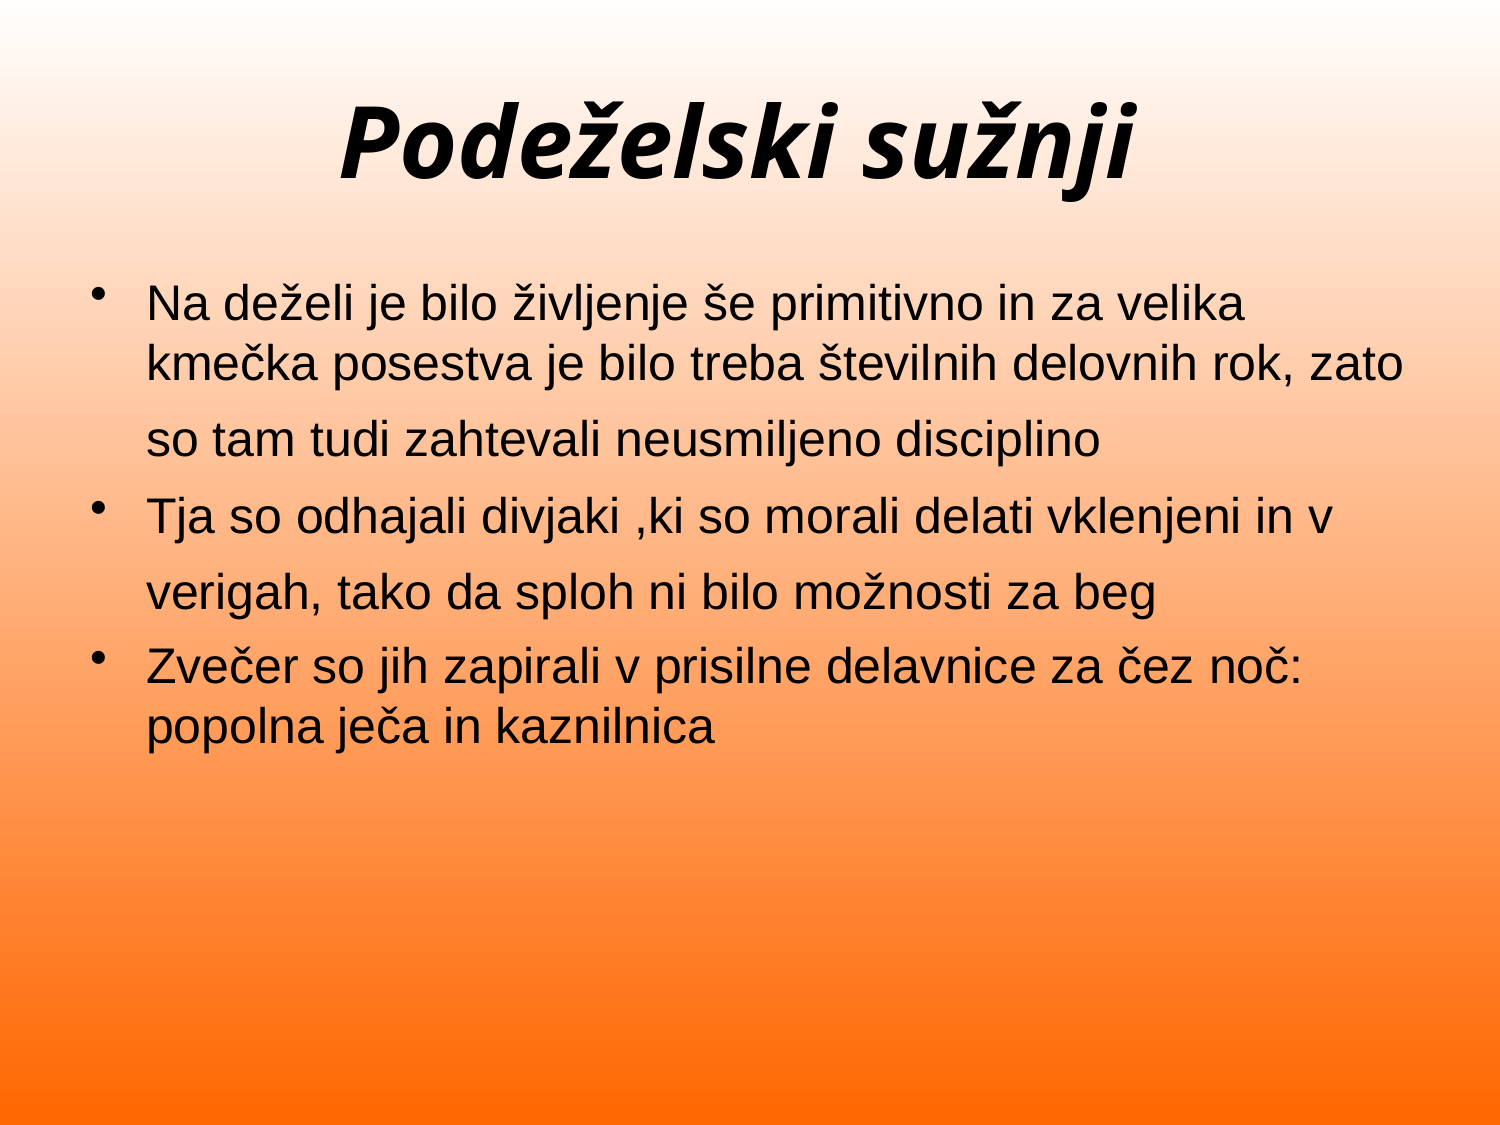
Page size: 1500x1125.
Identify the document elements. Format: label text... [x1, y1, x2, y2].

list Na deželi je bilo življenje še primitivno in za velika kmečka posestva je bilo treba številnih delovnih rok, zato so tam tudi zahtevali neusmiljeno disciplino Tja so odhajali divjaki ,ki so morali delati vklenjeni in v verigah, tako da sploh ni bilo možnosti za beg Zvečer so jih zapirali v prisilne delavnice za čez noč: popolna ječa in kaznilnica [75, 262, 1425, 1005]
title Podeželski sužnji [75, 45, 1425, 233]
